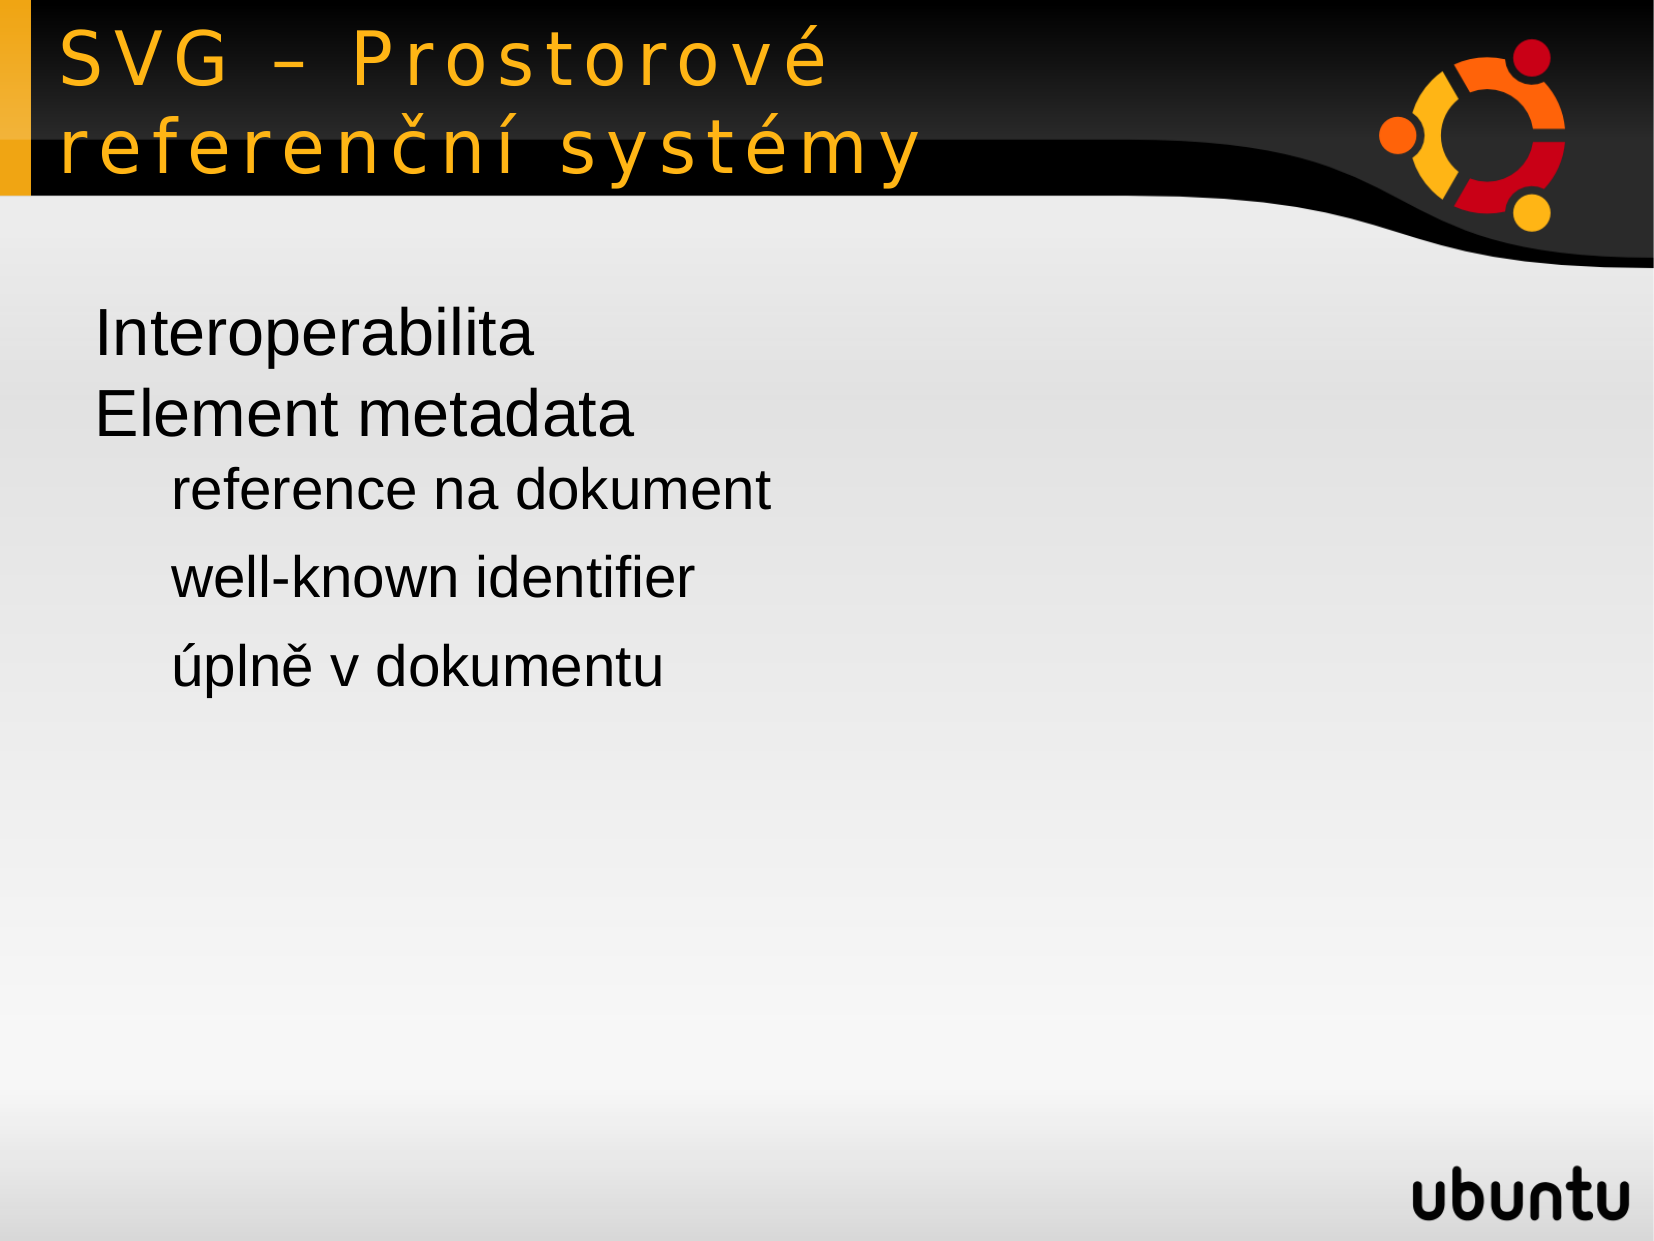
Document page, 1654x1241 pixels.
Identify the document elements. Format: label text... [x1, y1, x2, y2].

picture [0, 0, 1654, 1241]
title SVG – Prostorové referenční systémy [59, 16, 1270, 191]
list Interoperabilita Element metadata reference na dokument well-known identifier úplně v dokumentu [76, 295, 1565, 1114]
